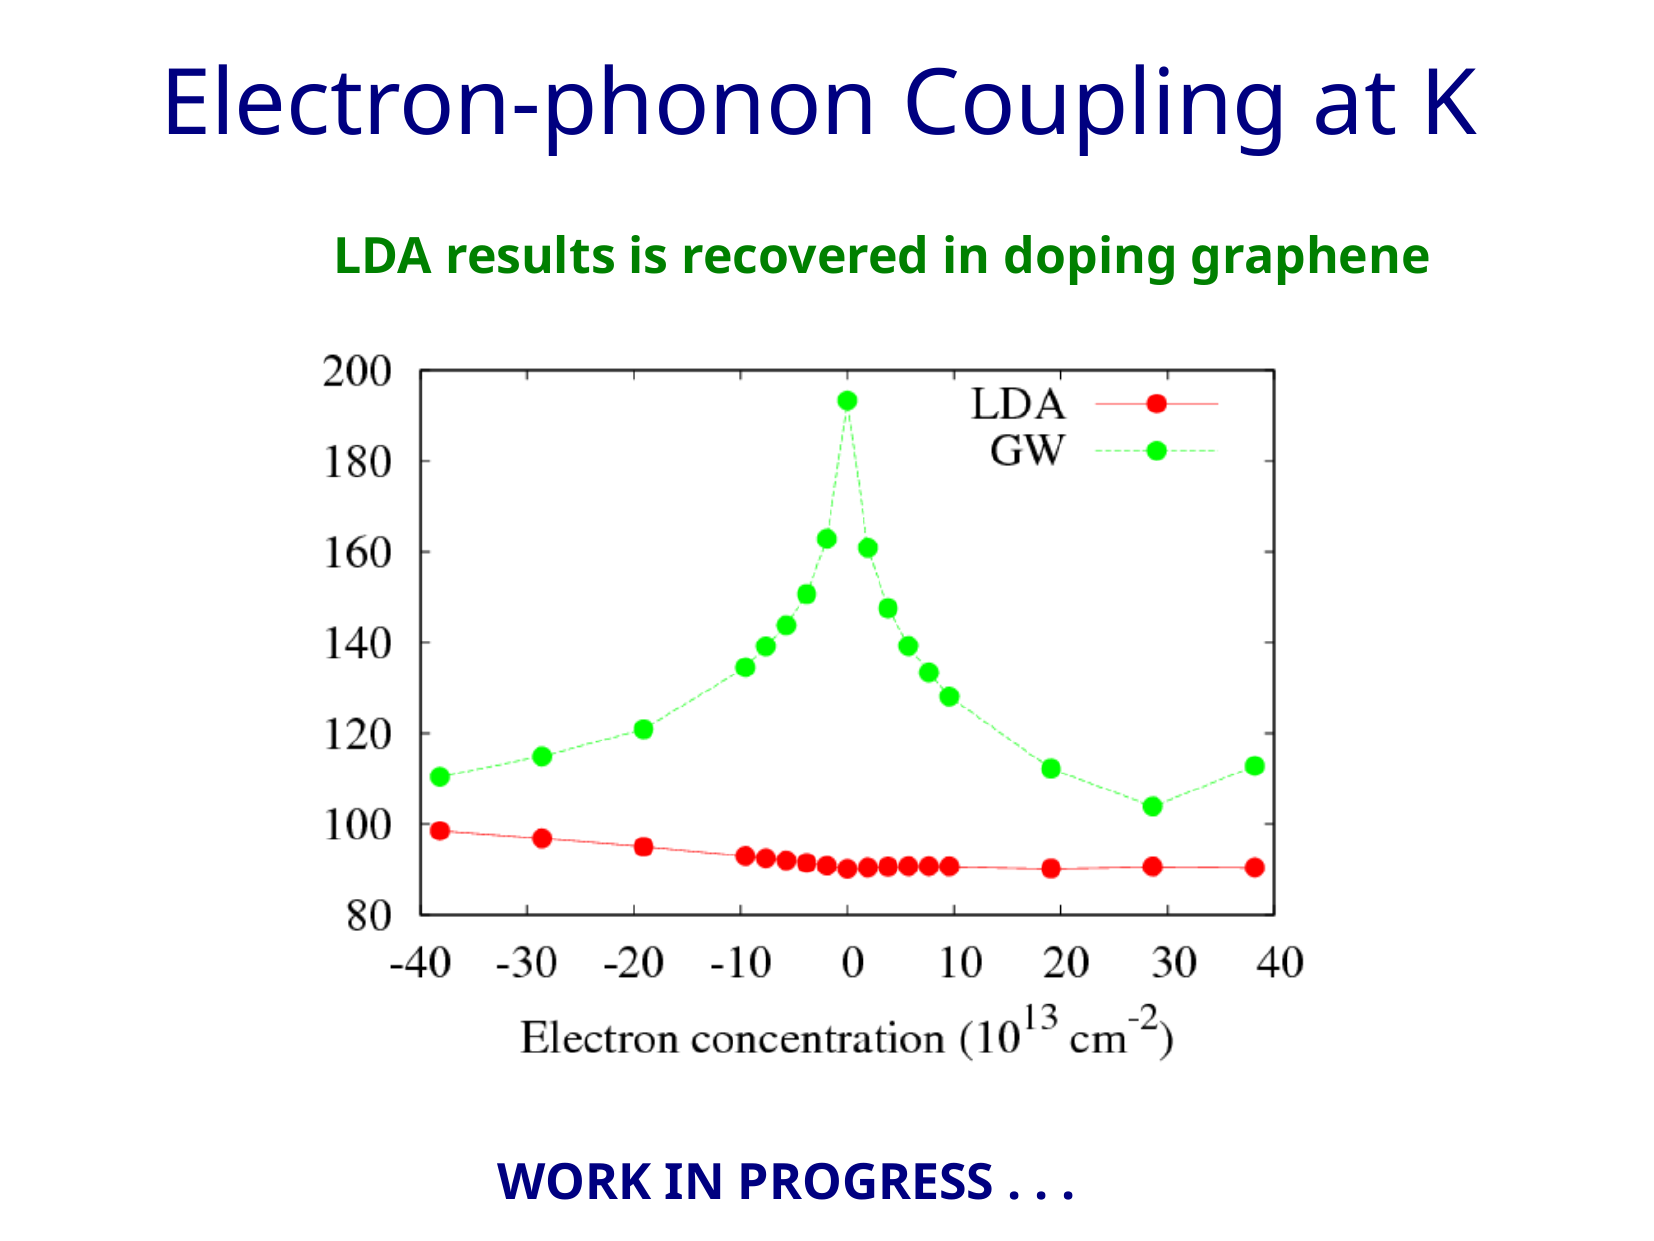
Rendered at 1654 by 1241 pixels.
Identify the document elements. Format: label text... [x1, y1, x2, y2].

picture [227, 313, 1353, 1102]
text_box LDA results is recovered in doping graphene [318, 213, 1376, 289]
text_box WORK IN PROGRESS . . . [483, 1138, 1104, 1214]
title Electron-phonon Coupling at K [75, 3, 1564, 196]
